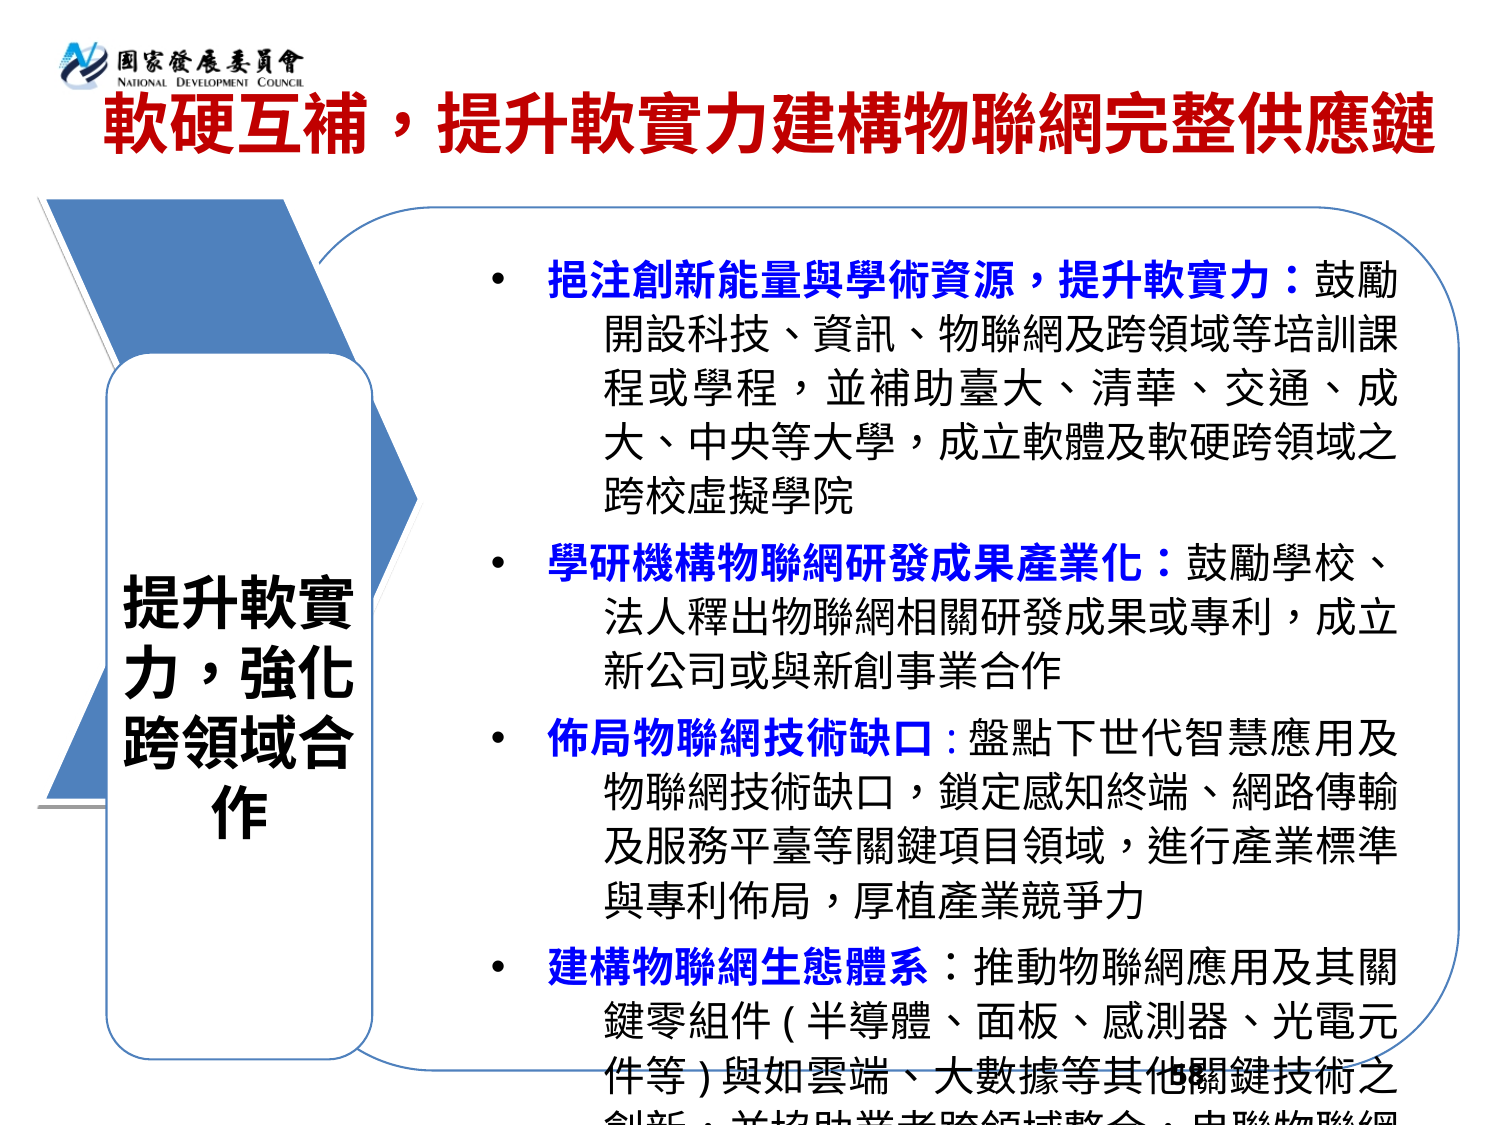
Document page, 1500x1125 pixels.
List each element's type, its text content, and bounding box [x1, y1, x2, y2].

text_box 58 [1156, 1045, 1500, 1106]
text_box 提升軟實力，強化跨領域合作 [106, 352, 373, 1060]
text_box 挹注創新能量與學術資源，提升軟實力：鼓勵開設科技、資訊、物聯網及跨領域等培訓課程或學程，並補助臺大、清華、交通、成大、中央等大學，成立軟體及軟硬跨領域之跨校虛擬學院 學研機構物聯網研發成果產業化：鼓勵學校、法人釋出物聯網相關研發成果或專利，成立新公司或與新創事業合作 佈局物聯網技術缺口:盤點下世代智慧應用及物聯網技術缺口，鎖定感知終端、網路傳輸及服務平臺等關鍵項目領域，進行產業標準與專利佈局，厚植產業競爭力 建構物聯網生態體系：推動物聯網應用及其關鍵零組件(半導體、面板、感測器、光電元件等)與如雲端、大數據等其他關鍵技術之創新，並協助業者跨領域整合，串聯物聯網系統生態體系 [317, 207, 1459, 1071]
text_box [41, 657, 106, 802]
title 軟硬互補，提升軟實力建構物聯網完整供應鏈 [87, 48, 1500, 206]
text_box [372, 389, 422, 607]
text_box [41, 196, 363, 368]
